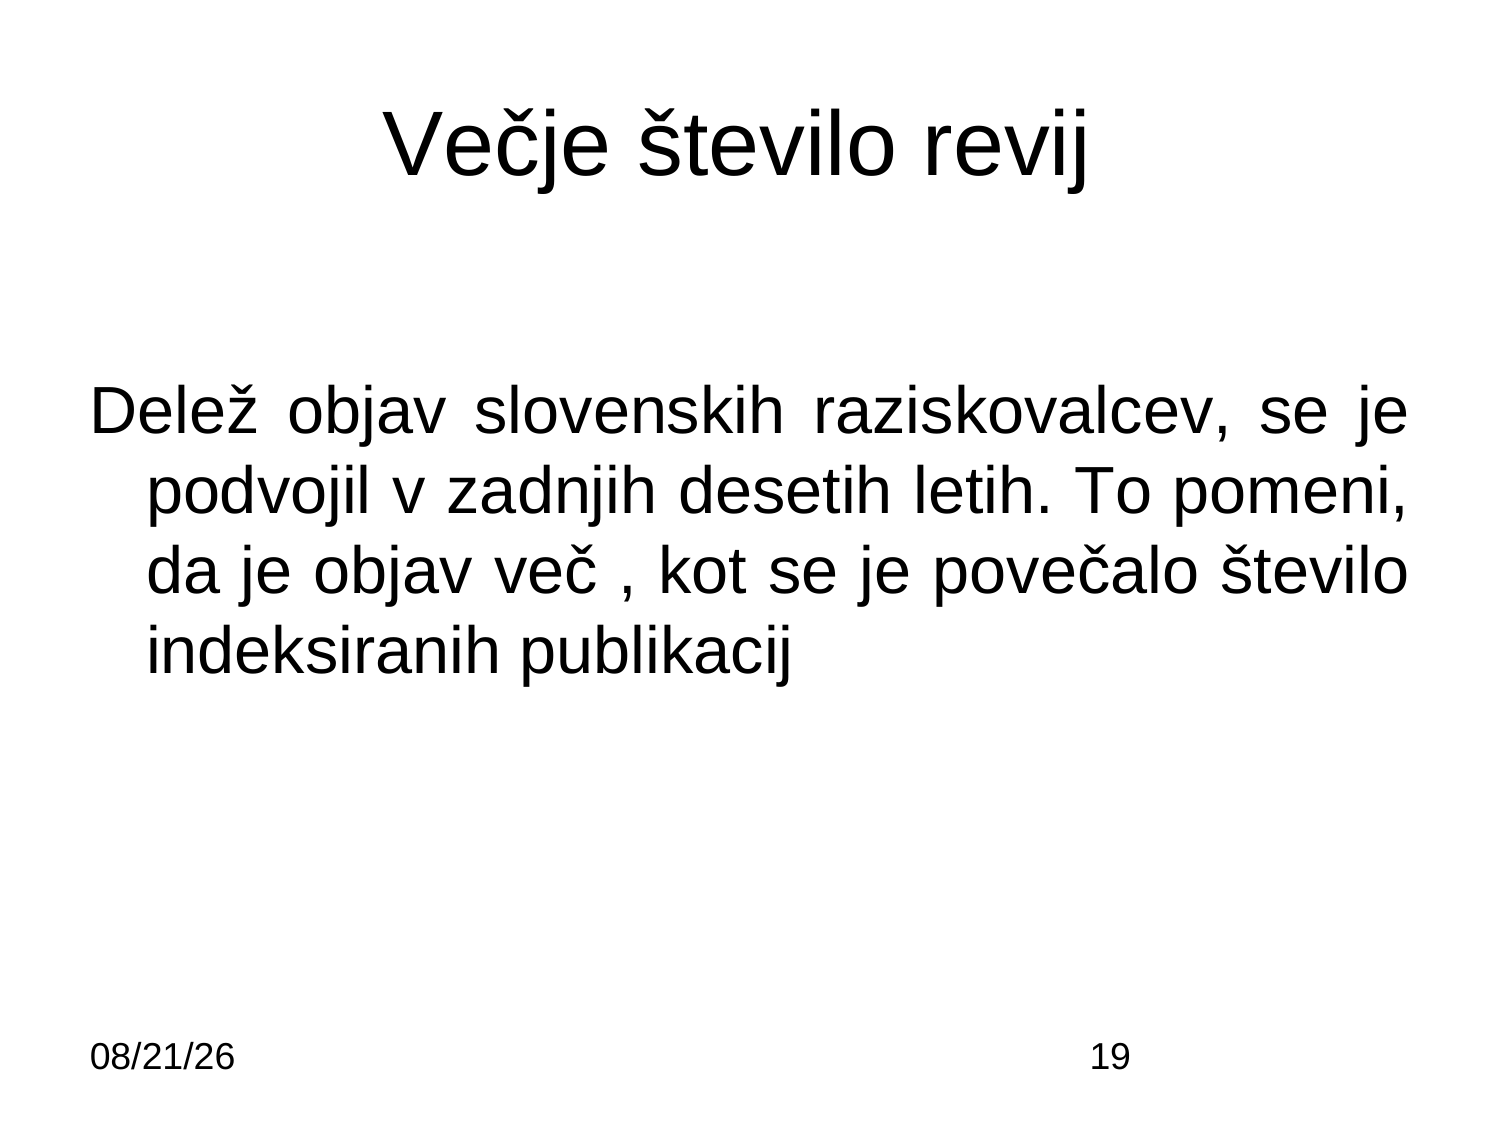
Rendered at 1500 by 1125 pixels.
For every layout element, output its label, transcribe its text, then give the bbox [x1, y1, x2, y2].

title Večje število revij [75, 45, 1426, 233]
list Delež objav slovenskih raziskovalcev, se je podvojil v zadnjih desetih letih. To pomeni, da je objav več , kot se je povečalo število indeksiranih publikacij [75, 262, 1426, 1006]
